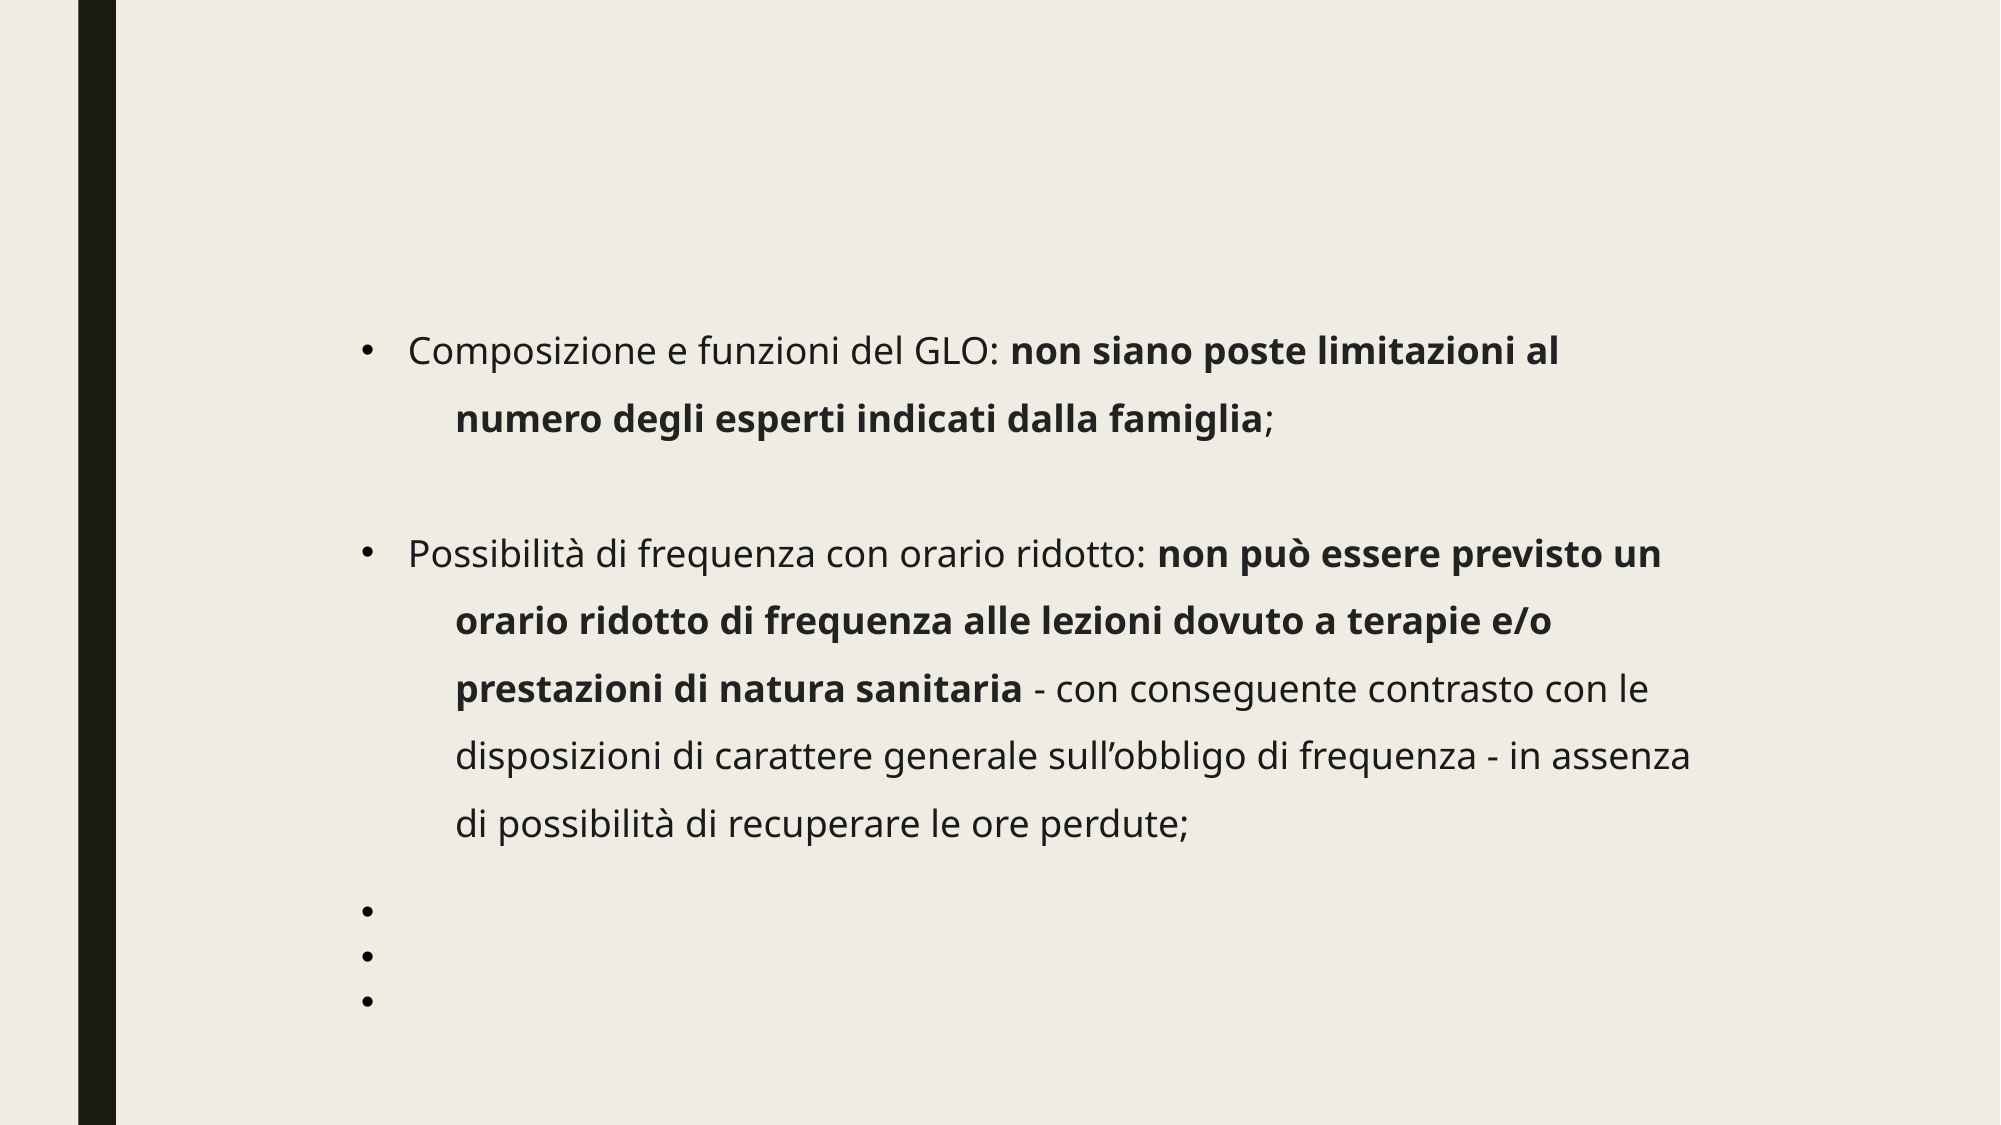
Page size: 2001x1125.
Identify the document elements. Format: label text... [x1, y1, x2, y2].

text_box Composizione e funzioni del GLO: non siano poste limitazioni al numero degli esperti indicati dalla famiglia; Possibilità di frequenza con orario ridotto: non può essere previsto un orario ridotto di frequenza alle lezioni dovuto a terapie e/o prestazioni di natura sanitaria - con conseguente contrasto con le disposizioni di carattere generale sull’obbligo di frequenza - in assenza di possibilità di recuperare le ore perdute; [346, 297, 1727, 1040]
